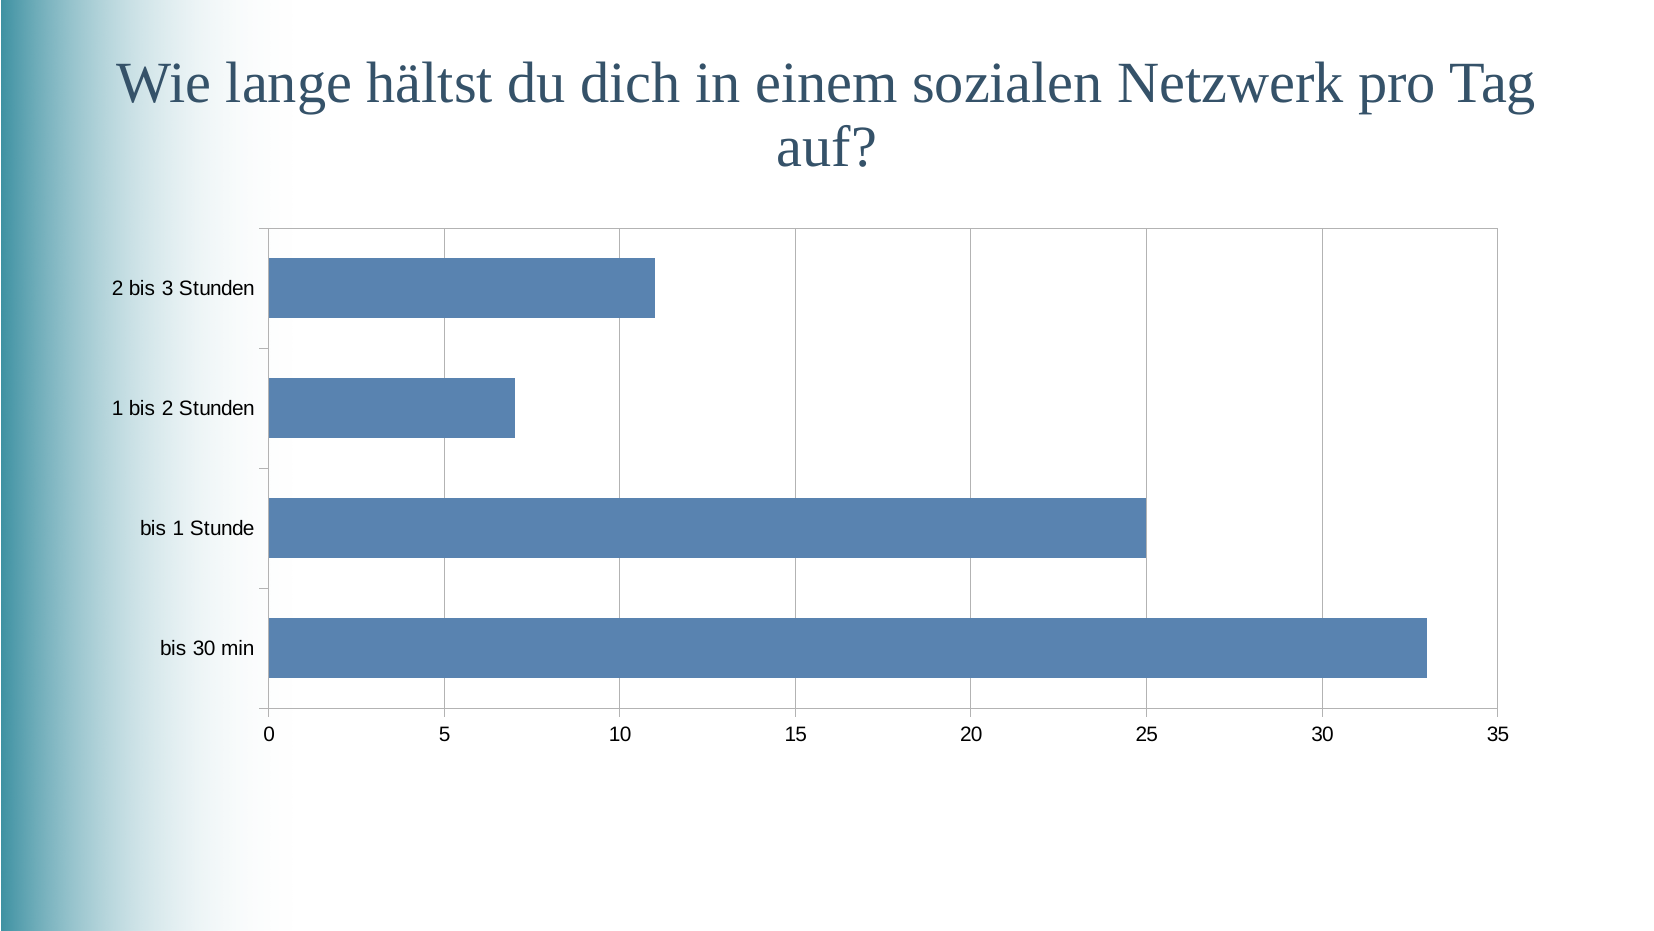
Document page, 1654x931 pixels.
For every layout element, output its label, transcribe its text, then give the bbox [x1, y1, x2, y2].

picture [1, 0, 299, 931]
chart [82, 217, 1538, 758]
title Wie lange hältst du dich in einem sozialen Netzwerk pro Tag auf? [82, 17, 1571, 212]
